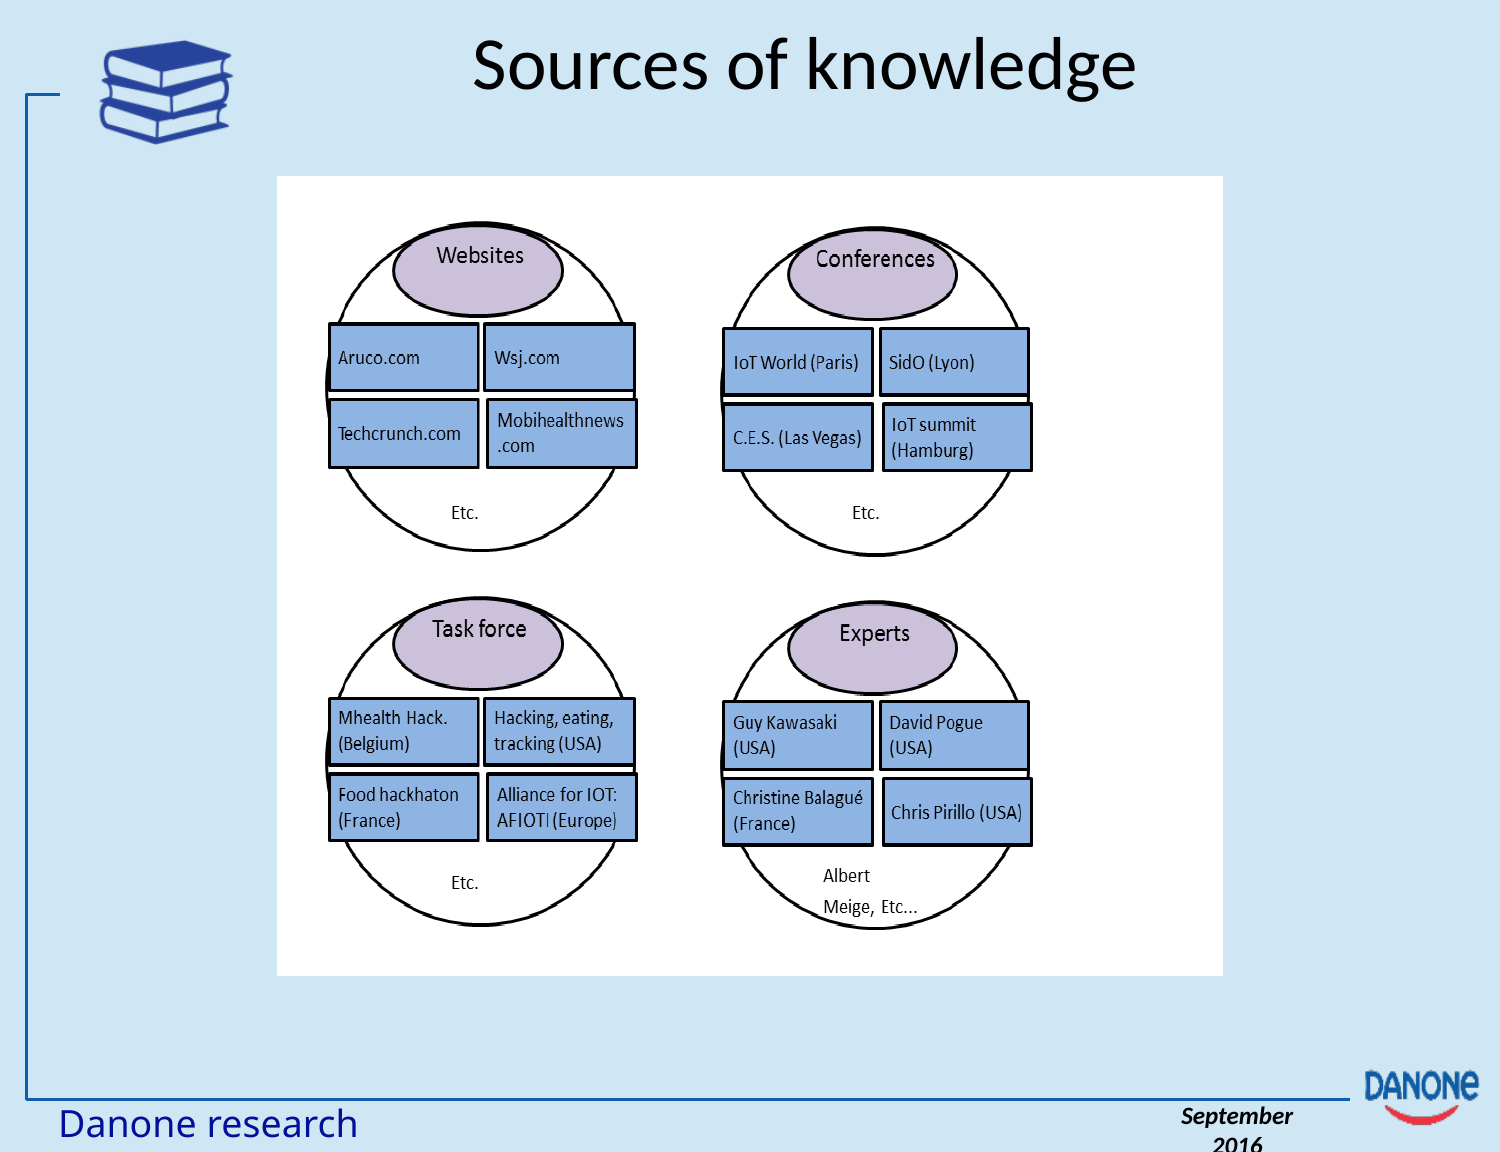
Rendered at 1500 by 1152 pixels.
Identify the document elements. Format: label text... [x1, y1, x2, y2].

picture [1362, 1067, 1482, 1130]
picture [277, 176, 1223, 976]
text_box Sources of knowledge [457, 7, 1153, 112]
text_box Danone research [43, 1092, 392, 1152]
text_box September 2016 [1147, 1092, 1327, 1152]
picture [95, 21, 238, 164]
